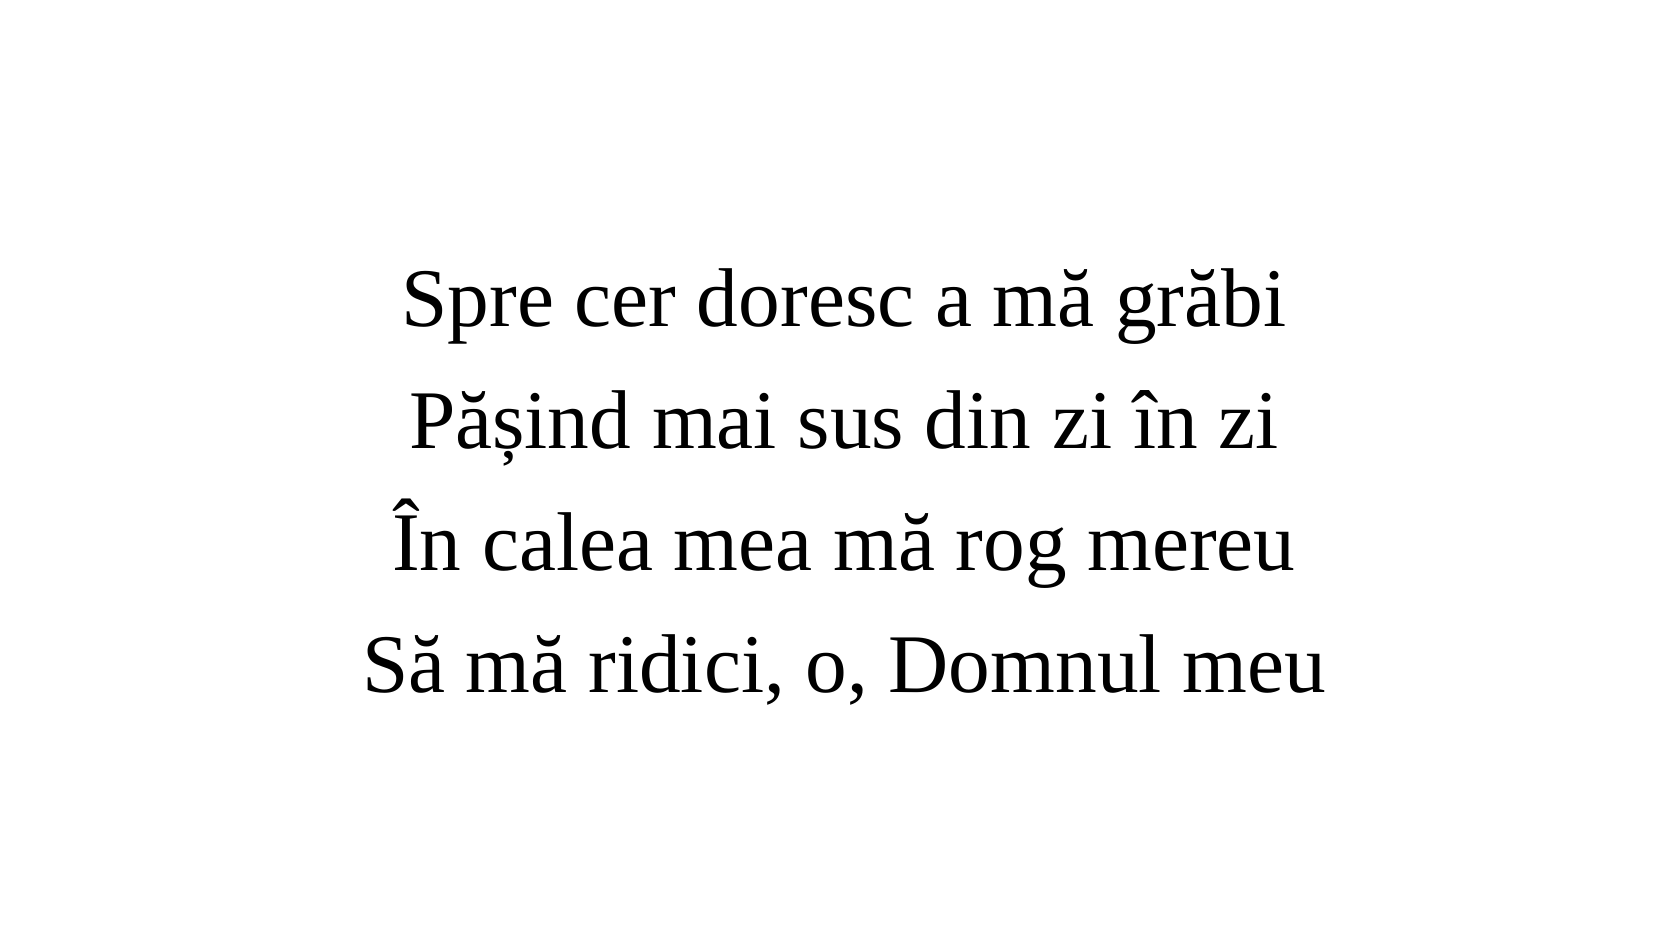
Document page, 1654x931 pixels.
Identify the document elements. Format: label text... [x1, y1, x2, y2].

subtitle Spre cer doresc a mă grăbi Pășind mai sus din zi în zi În calea mea mă rog mereu Să mă ridici, o, Domnul meu [153, 239, 1536, 713]
